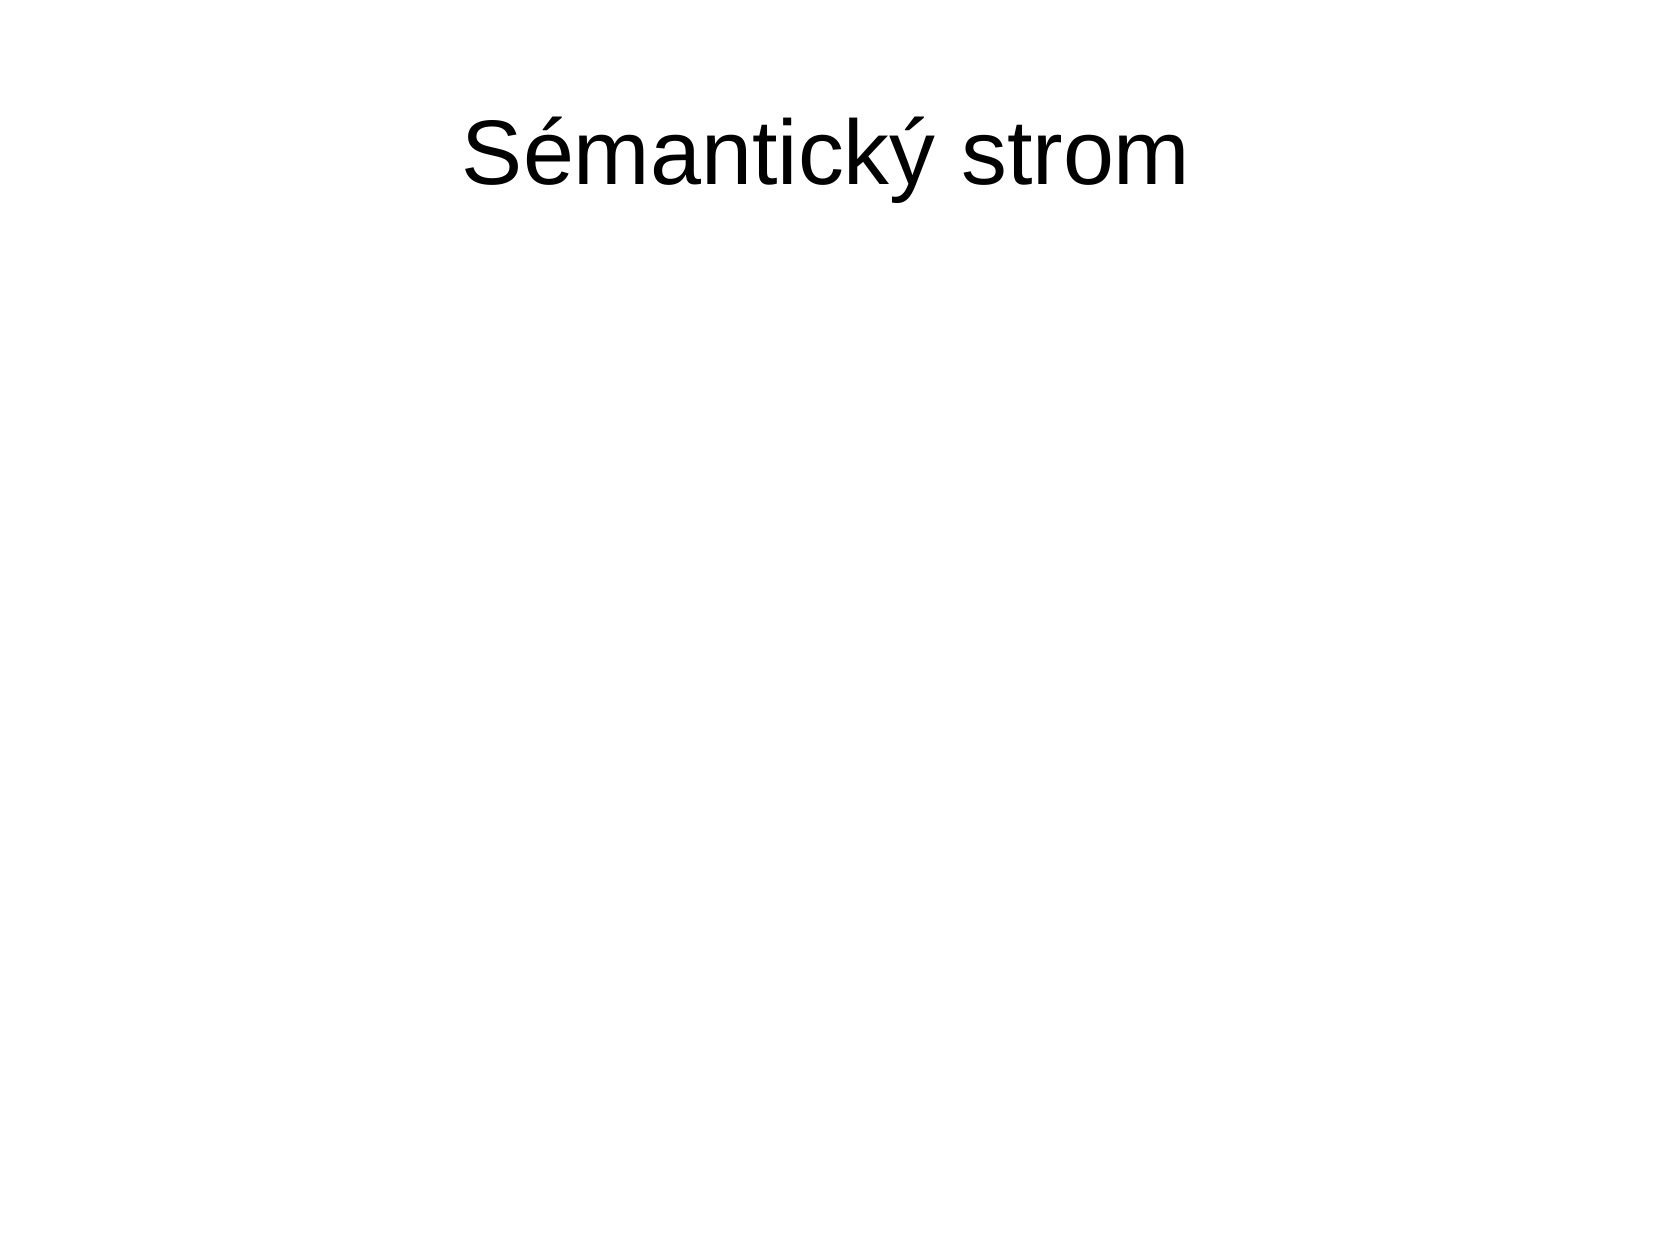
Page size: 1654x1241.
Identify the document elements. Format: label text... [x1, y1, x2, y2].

title Sémantický strom [82, 56, 1571, 250]
